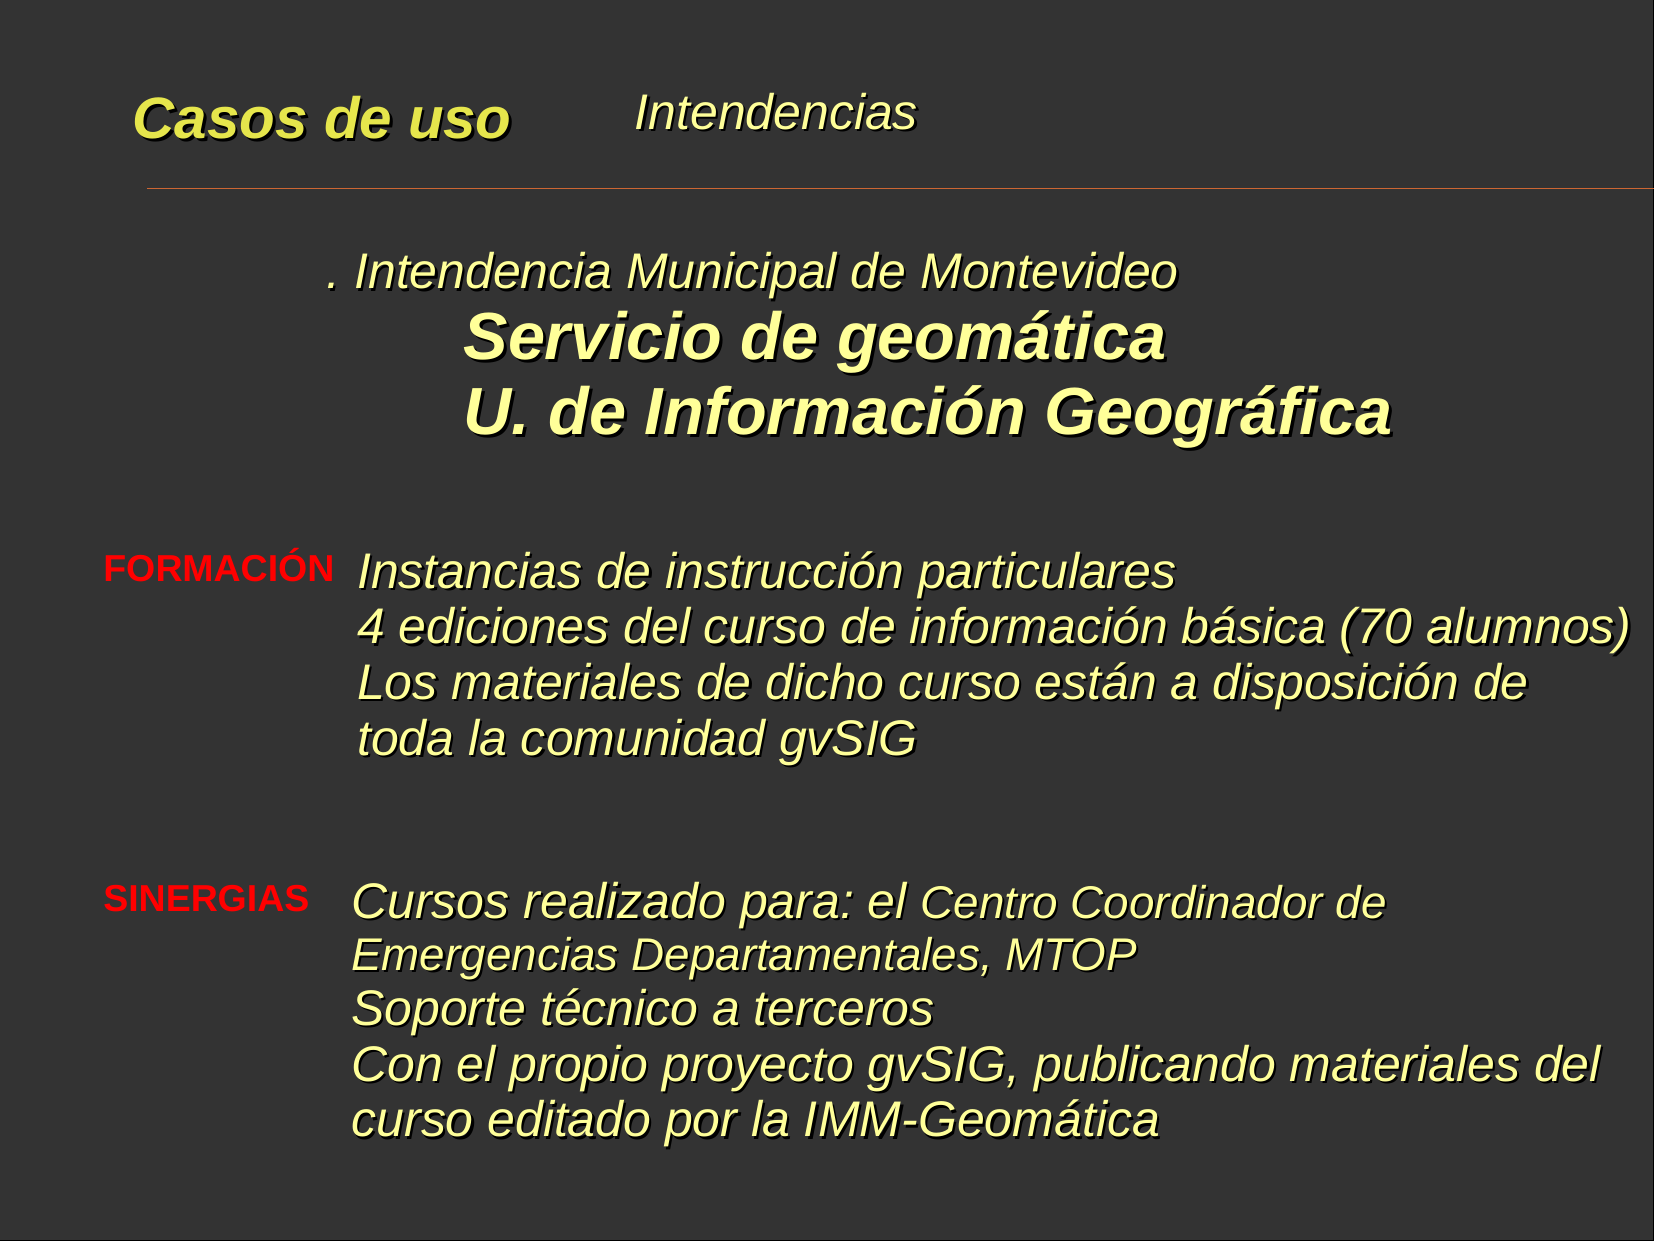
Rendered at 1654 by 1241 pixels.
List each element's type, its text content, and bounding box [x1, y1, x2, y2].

text_box SINERGIAS [88, 870, 336, 928]
text_box Cursos realizado para: el Centro Coordinador de Emergencias Departamentales, MTOP Soporte técnico a terceros Con el propio proyecto gvSIG, publicando materiales del curso editado por la IMM-Geomática [336, 865, 1636, 1155]
text_box Instancias de instrucción particulares 4 ediciones del curso de información básica (70 alumnos) Los materiales de dicho curso están a disposición de toda la comunidad gvSIG [342, 535, 1648, 774]
text_box [0, 0, 1654, 1241]
text_box . Intendencia Municipal de Montevideo Servicio de geomática U. de Información Geográfica [301, 236, 1447, 457]
text_box FORMACIÓN [88, 539, 342, 597]
text_box Intendencias [619, 77, 1182, 148]
text_box Casos de uso [118, 78, 1536, 169]
